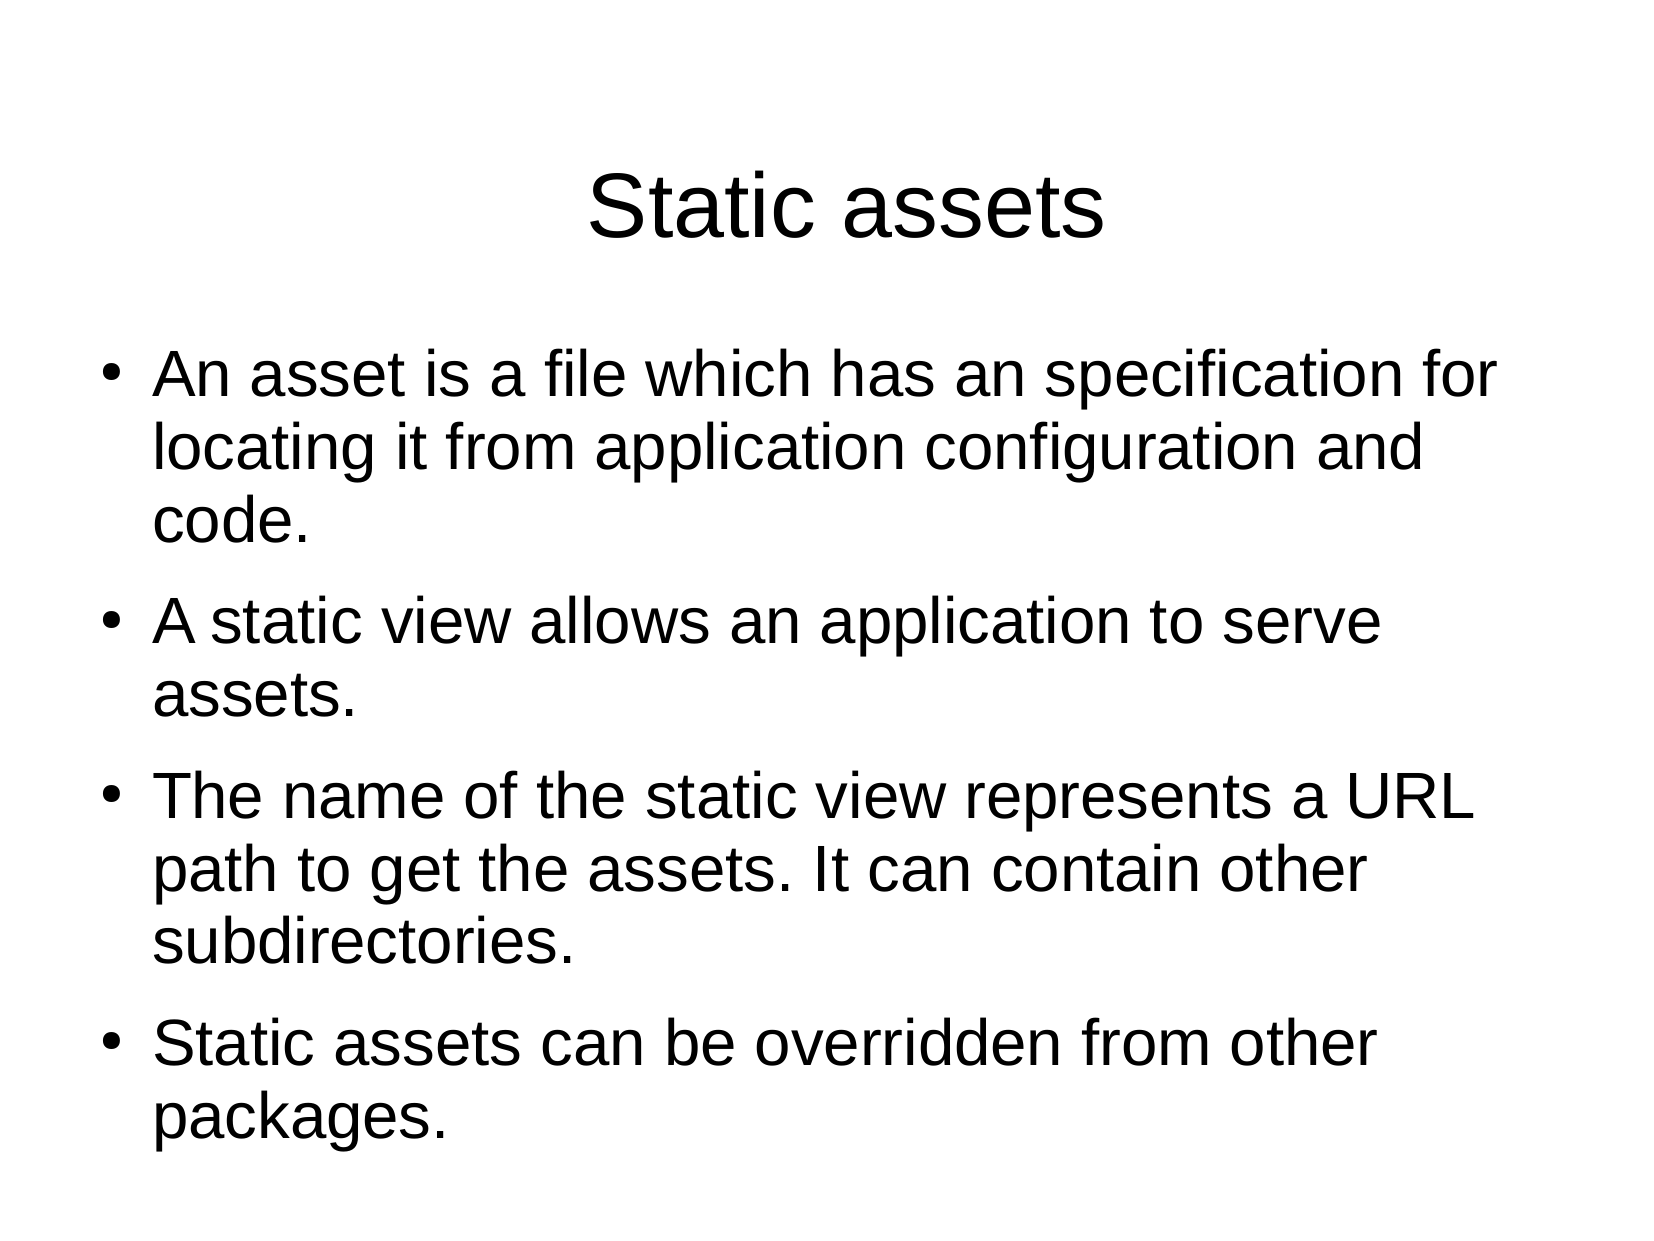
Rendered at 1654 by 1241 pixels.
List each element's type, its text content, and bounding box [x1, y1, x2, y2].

title Static assets [82, 112, 1612, 301]
list An asset is a file which has an specification for locating it from application configuration and code. A static view allows an application to serve assets. The name of the static view represents a URL path to get the assets. It can contain other subdirectories. Static assets can be overridden from other packages. [82, 337, 1571, 1157]
